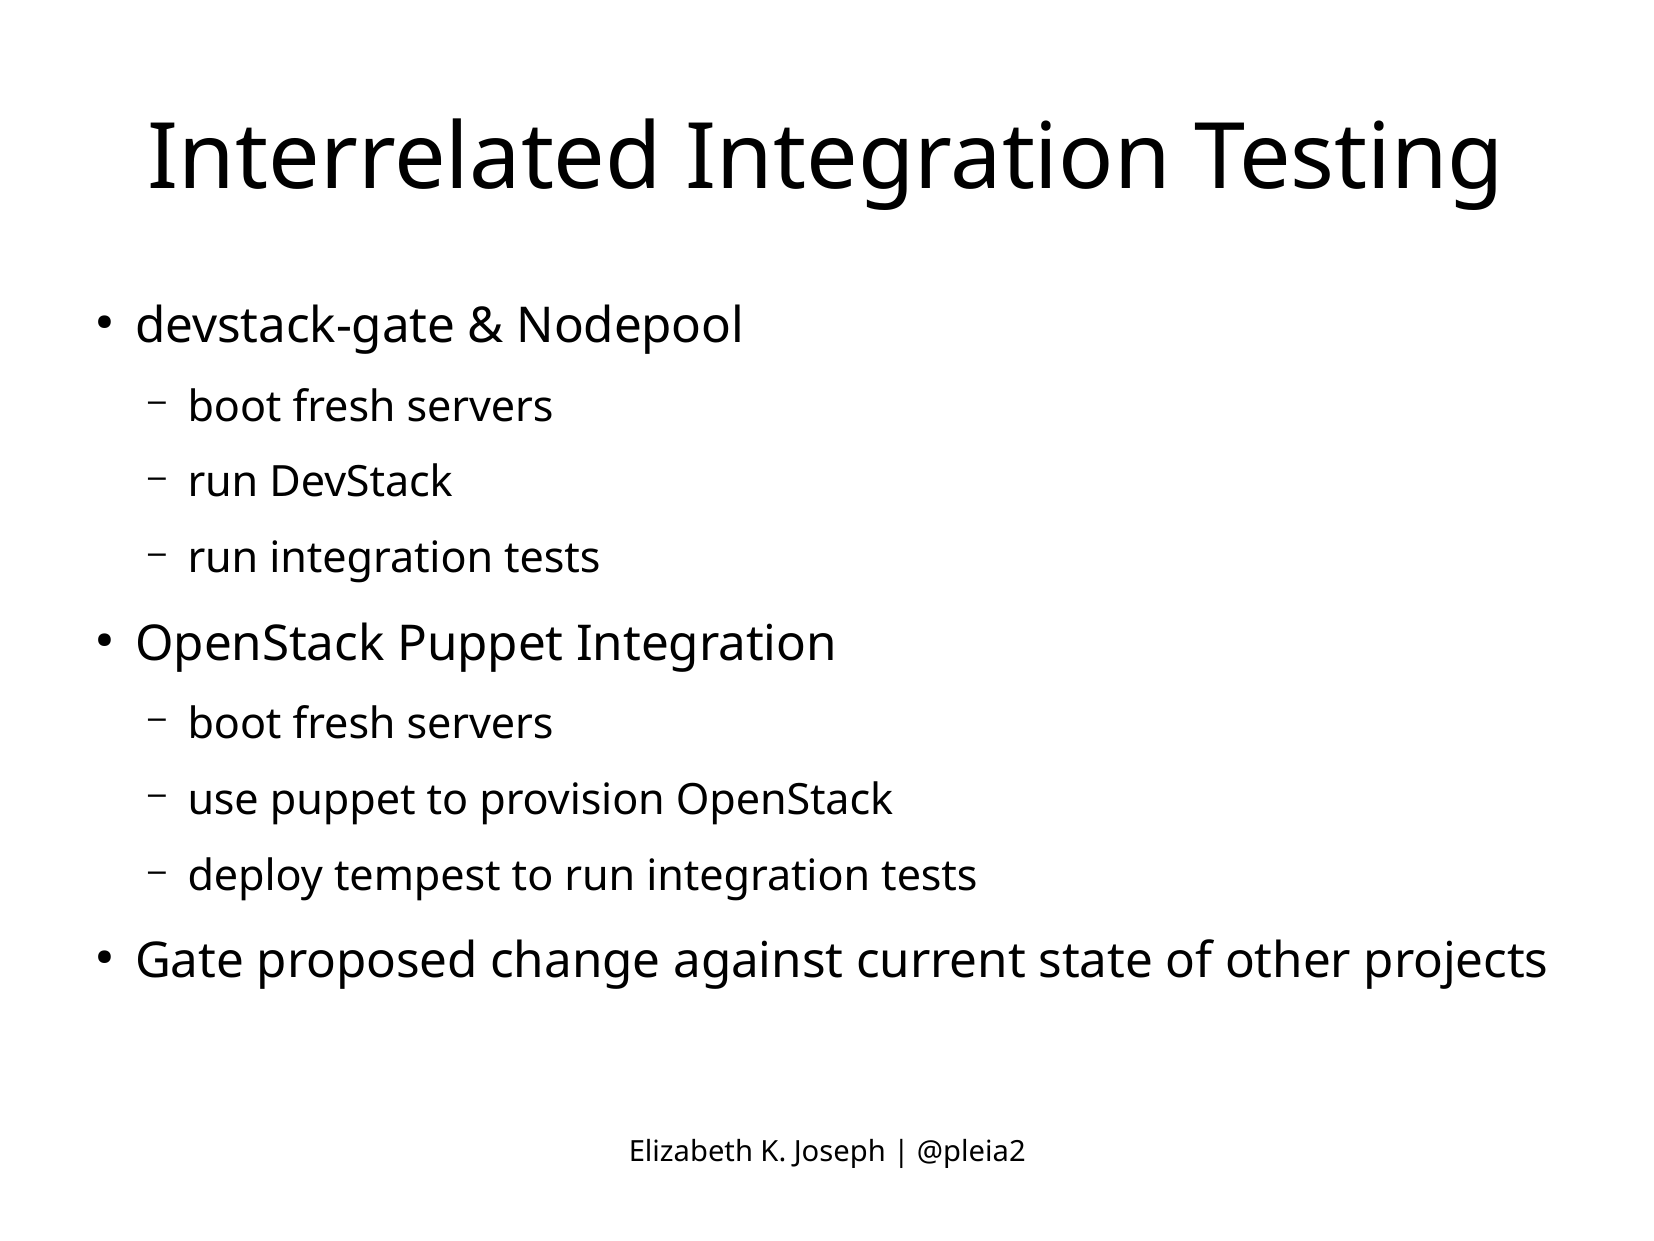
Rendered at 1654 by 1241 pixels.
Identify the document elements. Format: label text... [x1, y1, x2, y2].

title Interrelated Integration Testing [82, 49, 1571, 257]
list devstack-gate & Nodepool boot fresh servers run DevStack run integration tests OpenStack Puppet Integration boot fresh servers use puppet to provision OpenStack deploy tempest to run integration tests Gate proposed change against current state of other projects [82, 290, 1571, 1010]
